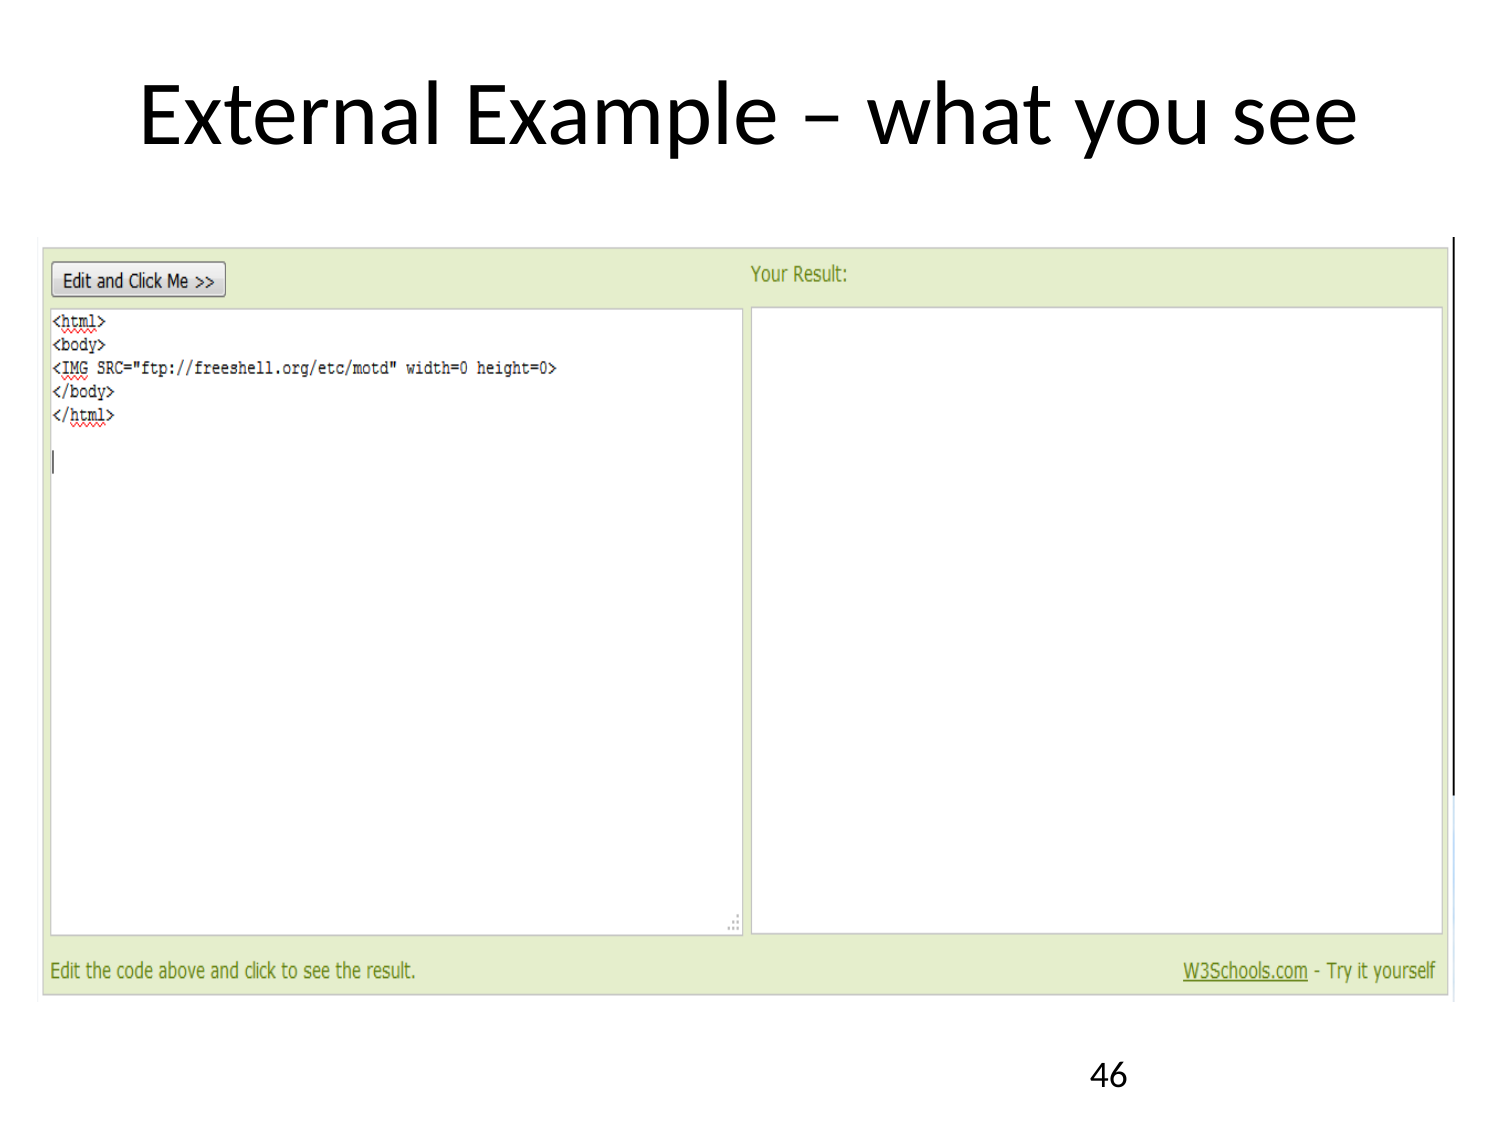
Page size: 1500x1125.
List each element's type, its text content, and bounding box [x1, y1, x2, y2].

slide_number <number> [1074, 1042, 1425, 1103]
title External Example – what you see [75, 45, 1425, 233]
picture [37, 237, 1455, 1002]
